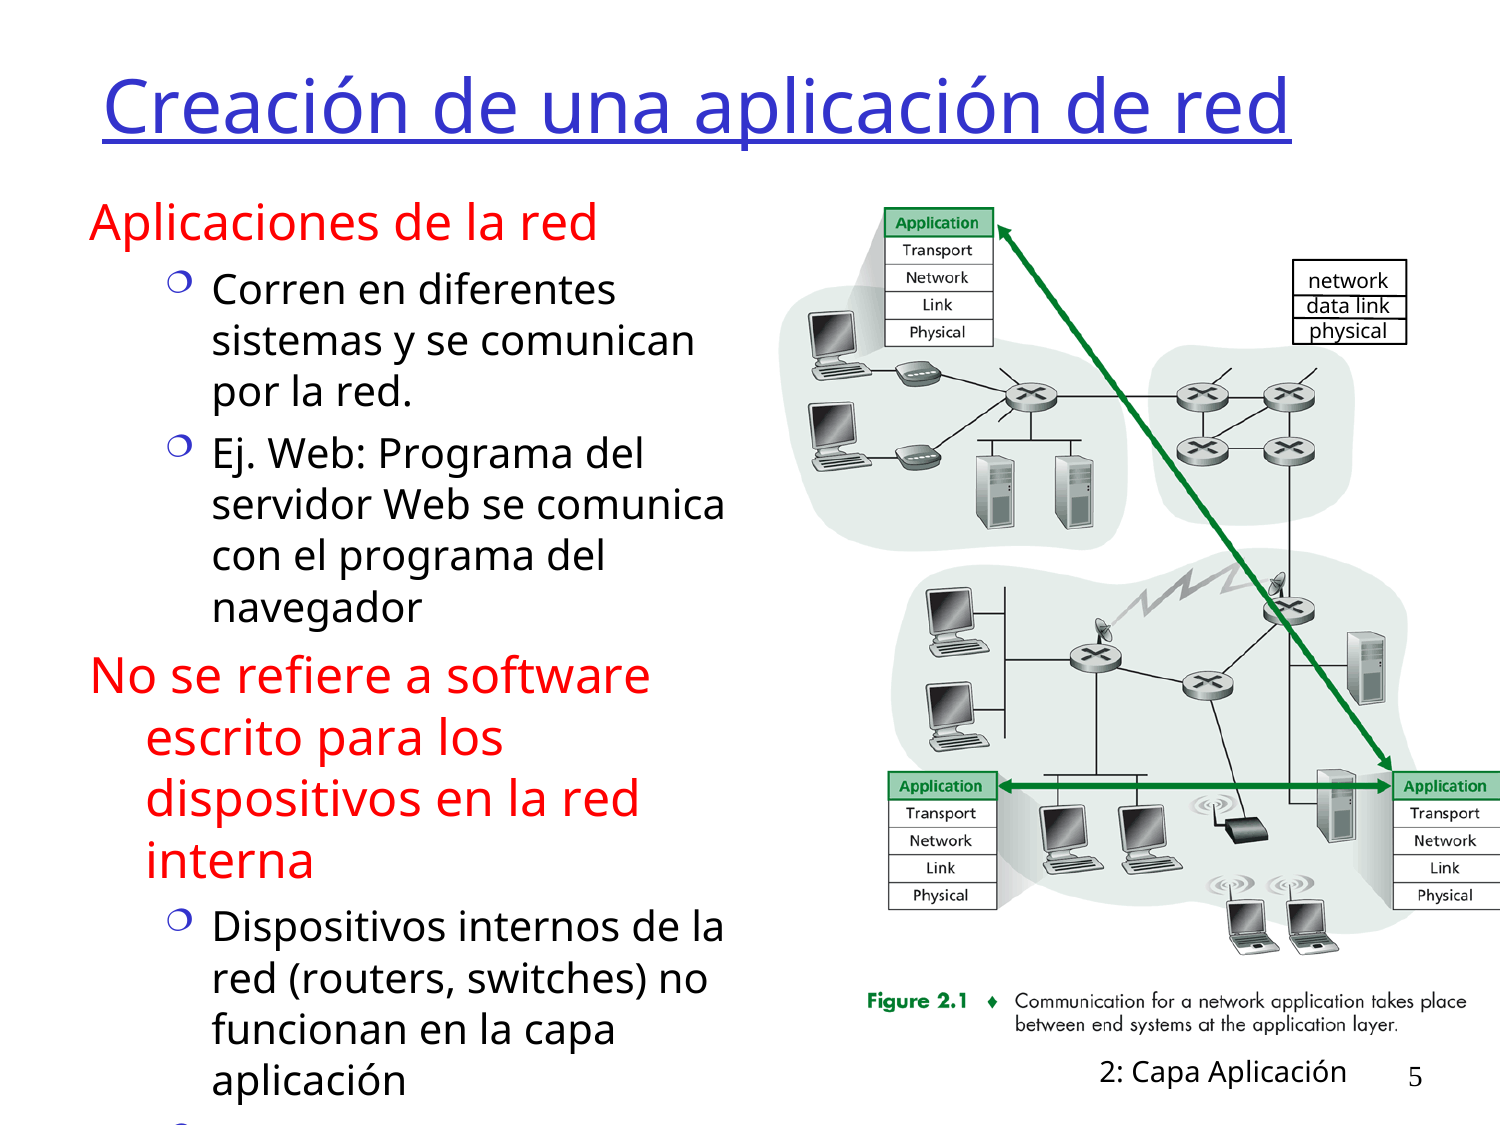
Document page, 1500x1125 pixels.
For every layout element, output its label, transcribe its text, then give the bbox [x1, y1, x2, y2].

list Aplicaciones de la red Corren en diferentes sistemas y se comunican por la red. Ej. Web: Programa del servidor Web se comunica con el programa del navegador No se refiere a software escrito para los dispositivos en la red interna Dispositivos internos de la red (routers, switches) no funcionan en la capa aplicación Este diseño permite desarrollos rápidos [75, 183, 776, 1088]
picture [778, 207, 1500, 1035]
title Creación de una aplicación de red [87, 15, 1463, 196]
text_box network data link physical [1281, 259, 1416, 351]
